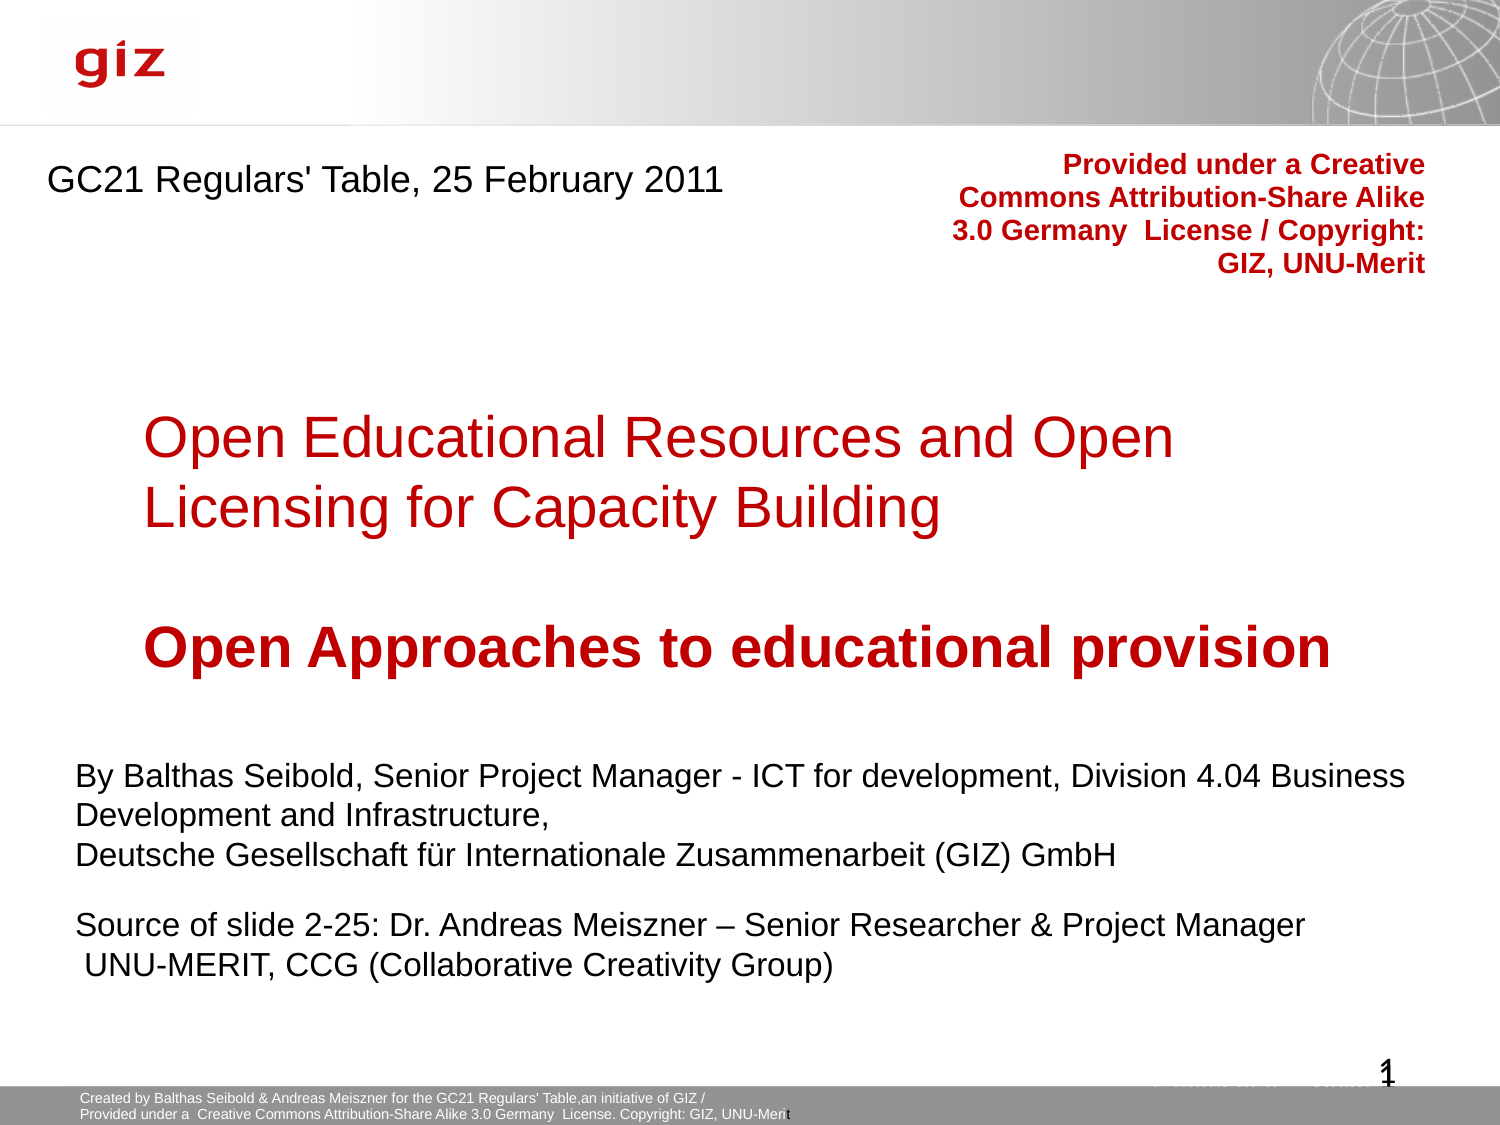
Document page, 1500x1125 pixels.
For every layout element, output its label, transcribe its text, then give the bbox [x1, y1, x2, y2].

text_box Provided under a Creative Commons Attribution-Share Alike 3.0 Germany License / Copyright: GIZ, UNU-Merit [937, 140, 1464, 288]
text_box By Balthas Seibold, Senior Project Manager - ICT for development, Division 4.04 Business Development and Infrastructure, Deutsche Gesellschaft für Internationale Zusammenarbeit (GIZ) GmbH Source of slide 2-25: Dr. Andreas Meiszner – Senior Researcher & Project Manager UNU-MERIT, CCG (Collaborative Creativity Group) [75, 634, 1426, 1008]
subtitle GC21 Regulars' Table, 25 February 2011 [46, 93, 1443, 411]
title Open Educational Resources and Open Licensing for Capacity Building Open Approaches to educational provision [128, 318, 1447, 823]
